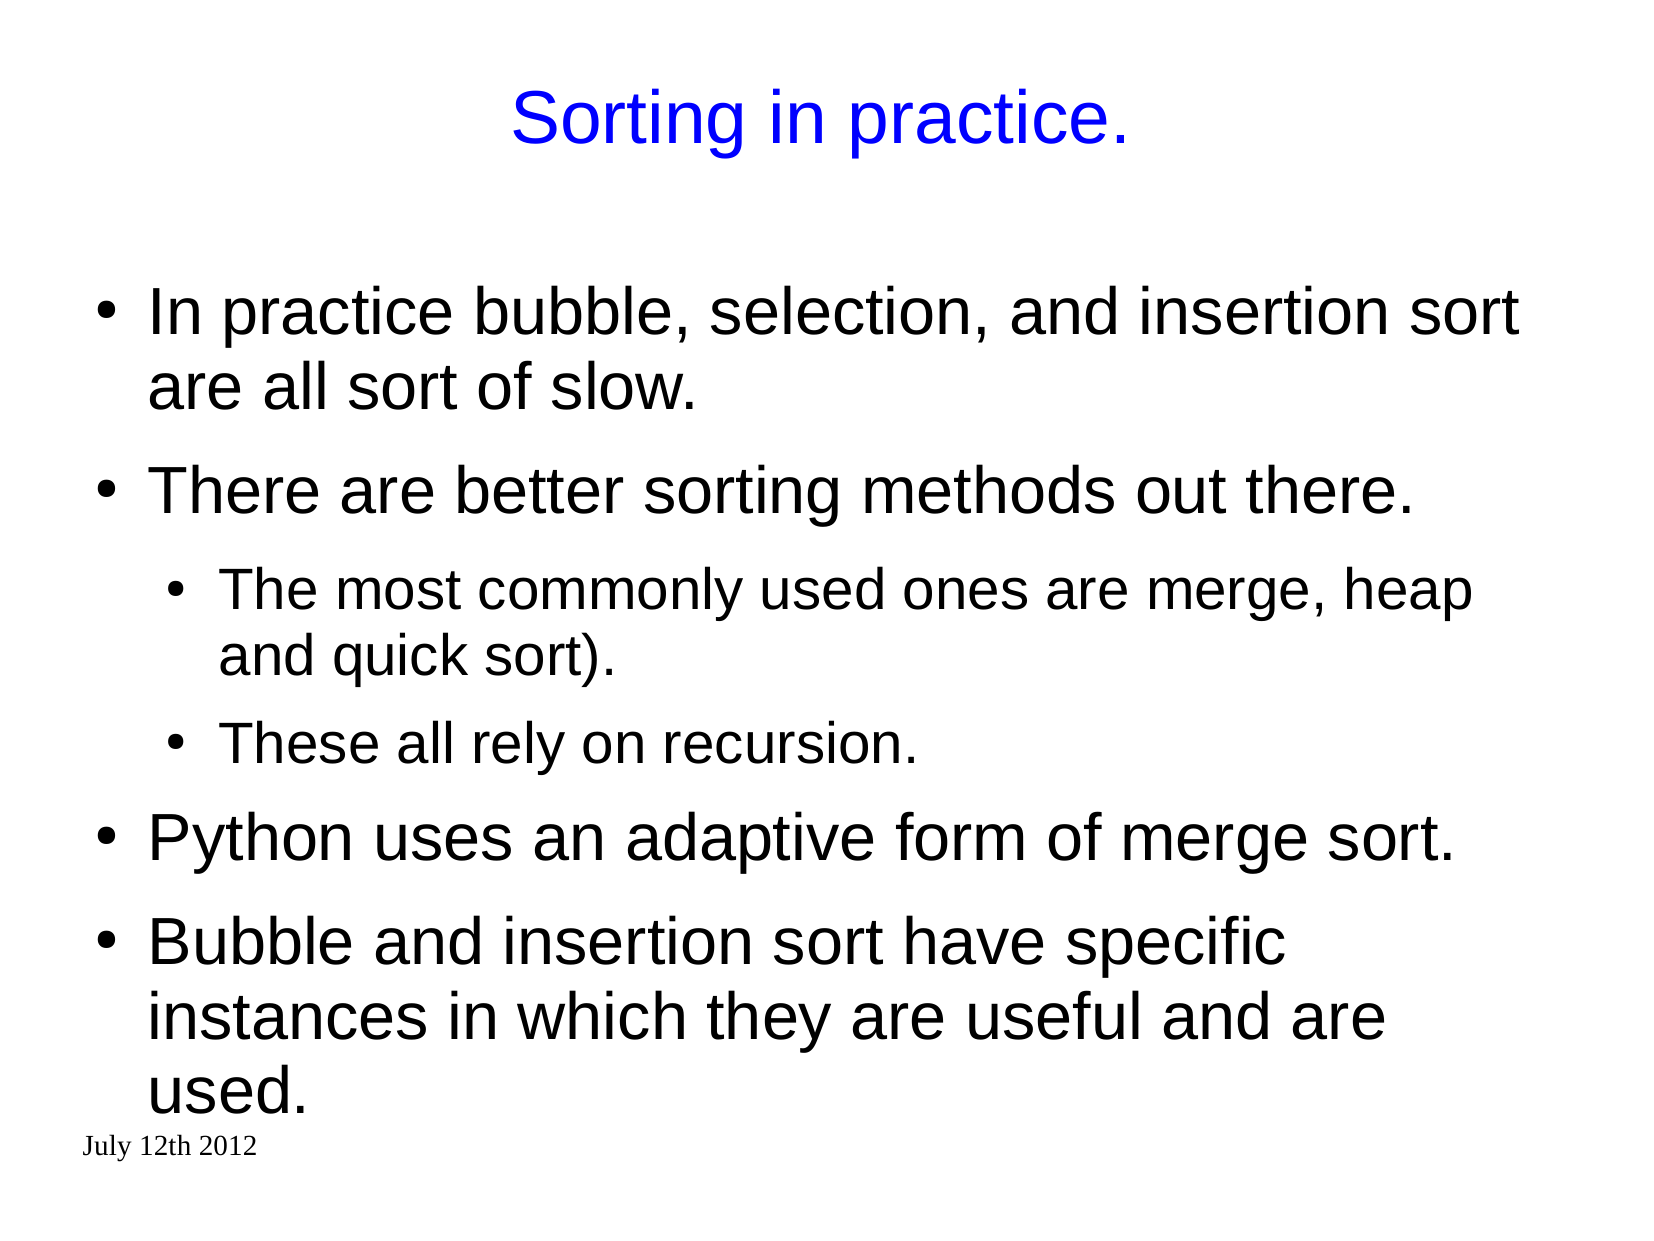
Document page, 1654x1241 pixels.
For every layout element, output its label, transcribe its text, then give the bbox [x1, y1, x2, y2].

title Sorting in practice. [76, 58, 1565, 178]
list In practice bubble, selection, and insertion sort are all sort of slow. There are better sorting methods out there. The most commonly used ones are merge, heap and quick sort). These all rely on recursion. Python uses an adaptive form of merge sort. Bubble and insertion sort have specific instances in which they are useful and are used. [76, 274, 1565, 1127]
